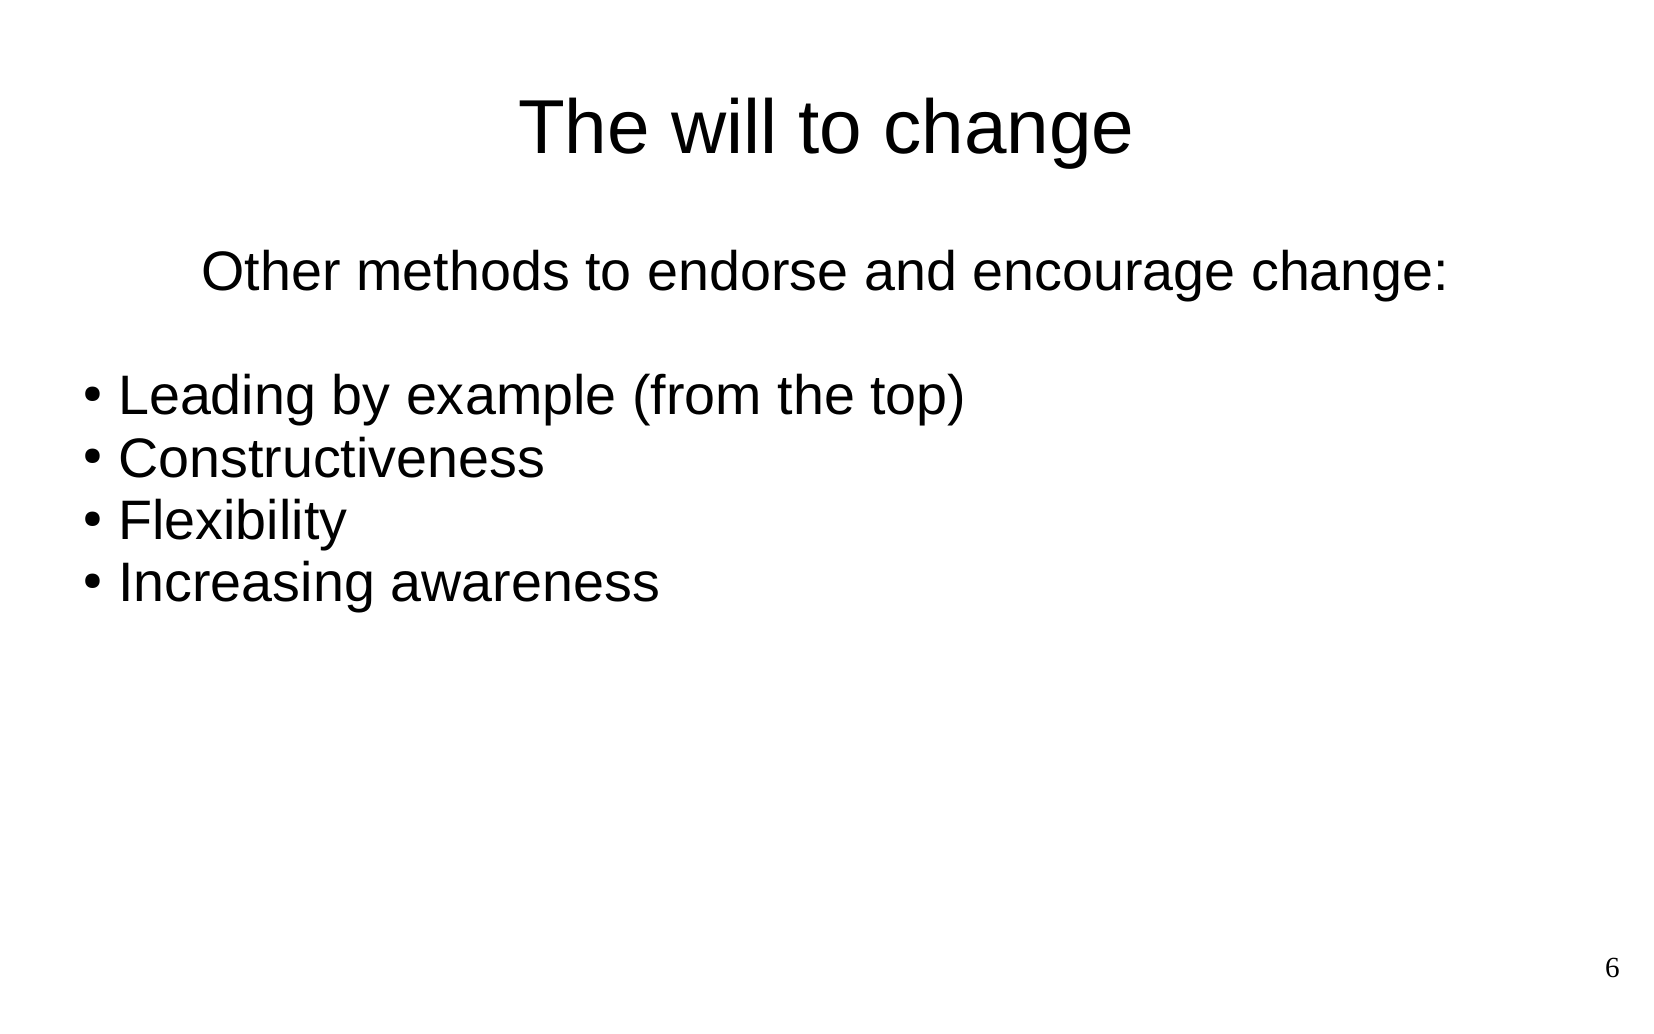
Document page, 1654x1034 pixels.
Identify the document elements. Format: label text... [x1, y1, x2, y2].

subtitle Other methods to endorse and encourage change: Leading by example (from the top) Constructiveness Flexibility Increasing awareness [82, 240, 1571, 840]
text_box <number> [1560, 951, 1621, 1023]
title The will to change [82, 41, 1571, 214]
